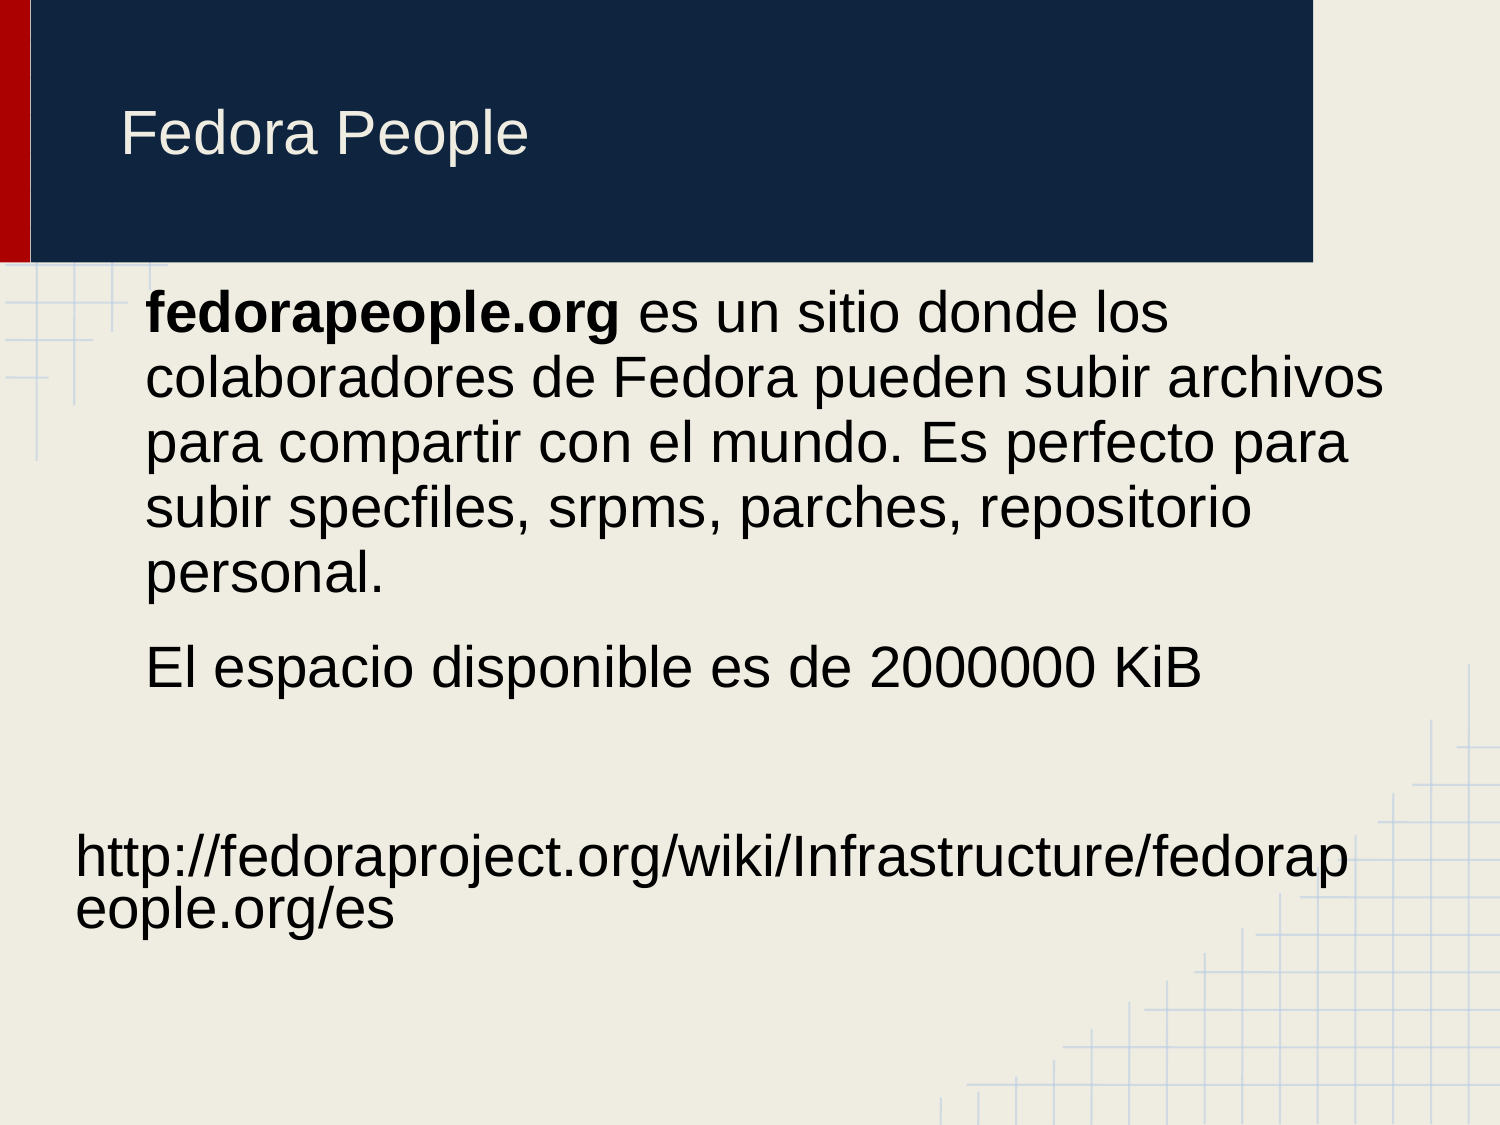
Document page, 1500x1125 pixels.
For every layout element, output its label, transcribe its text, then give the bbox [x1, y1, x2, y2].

list fedorapeople.org es un sitio donde los colaboradores de Fedora pueden subir archivos para compartir con el mundo. Es perfecto para subir specfiles, srpms, parches, repositorio personal. El espacio disponible es de 2000000 KiB http://fedoraproject.org/wiki/Infrastructure/fedorapeople.org/es [75, 279, 1425, 933]
title Fedora People [75, 22, 1276, 244]
